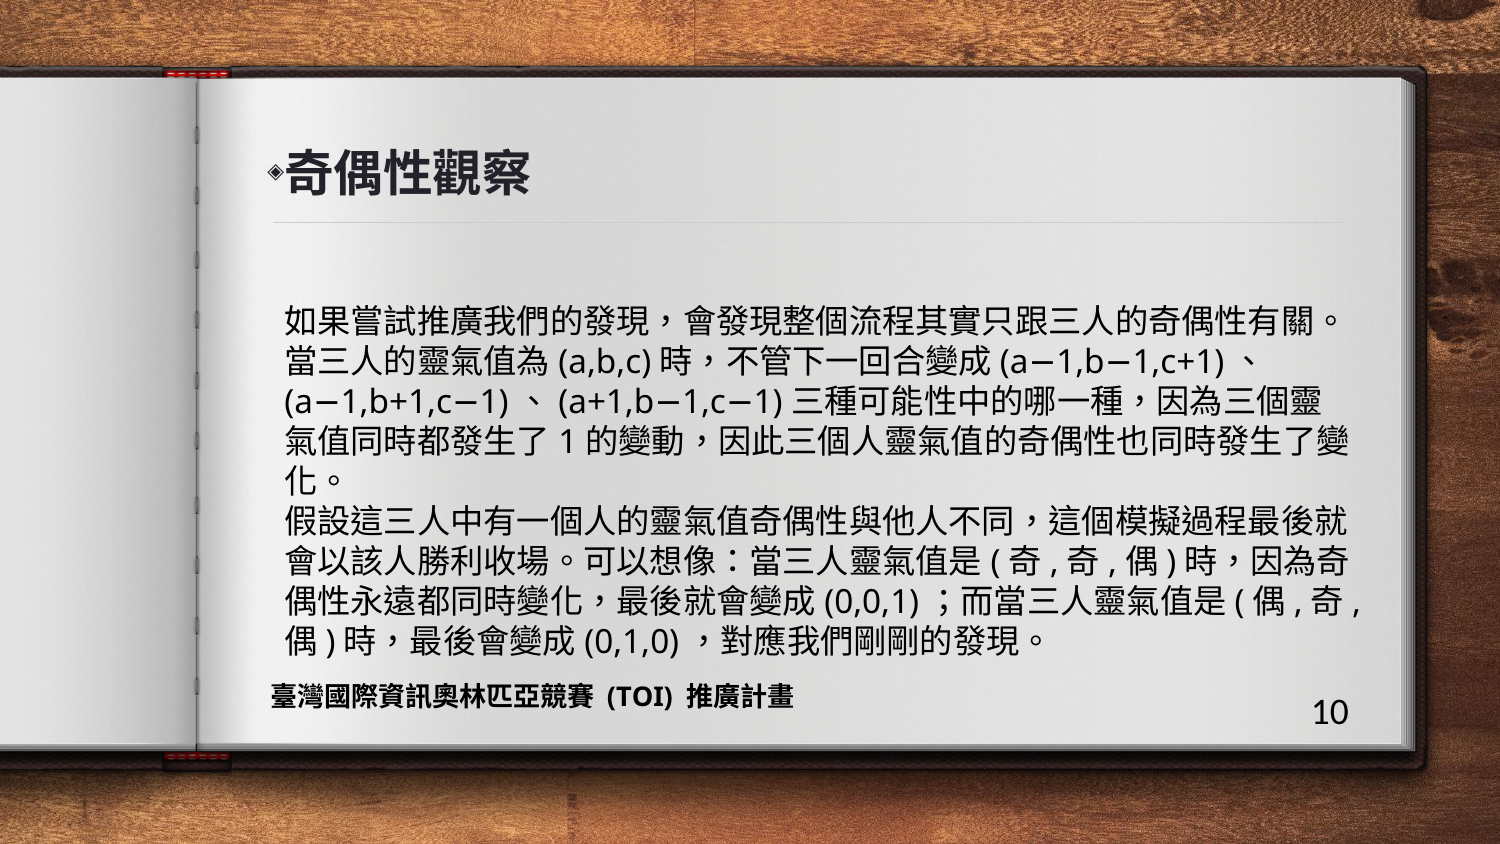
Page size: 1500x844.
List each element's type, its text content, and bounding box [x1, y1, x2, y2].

list 奇偶性觀察 [252, 126, 1194, 216]
text_box [1295, 672, 1386, 737]
text_box 如果嘗試推廣我們的發現，會發現整個流程其實只跟三人的奇偶性有關。當三人的靈氣值為(a,b,c)時，不管下一回合變成(a−1,b−1,c+1)、 (a−1,b+1,c−1)、(a+1,b−1,c−1)三種可能性中的哪一種，因為三個靈氣值同時都發生了1的變動，因此三個人靈氣值的奇偶性也同時發生了變化。 假設這三人中有一個人的靈氣值奇偶性與他人不同，這個模擬過程最後就會以該人勝利收場。可以想像：當三人靈氣值是(奇,奇,偶)時，因為奇偶性永遠都同時變化，最後就會變成(0,0,1)；而當三人靈氣值是(偶,奇,偶)時，最後會變成(0,1,0)，對應我們剛剛的發現。 [269, 293, 1367, 632]
